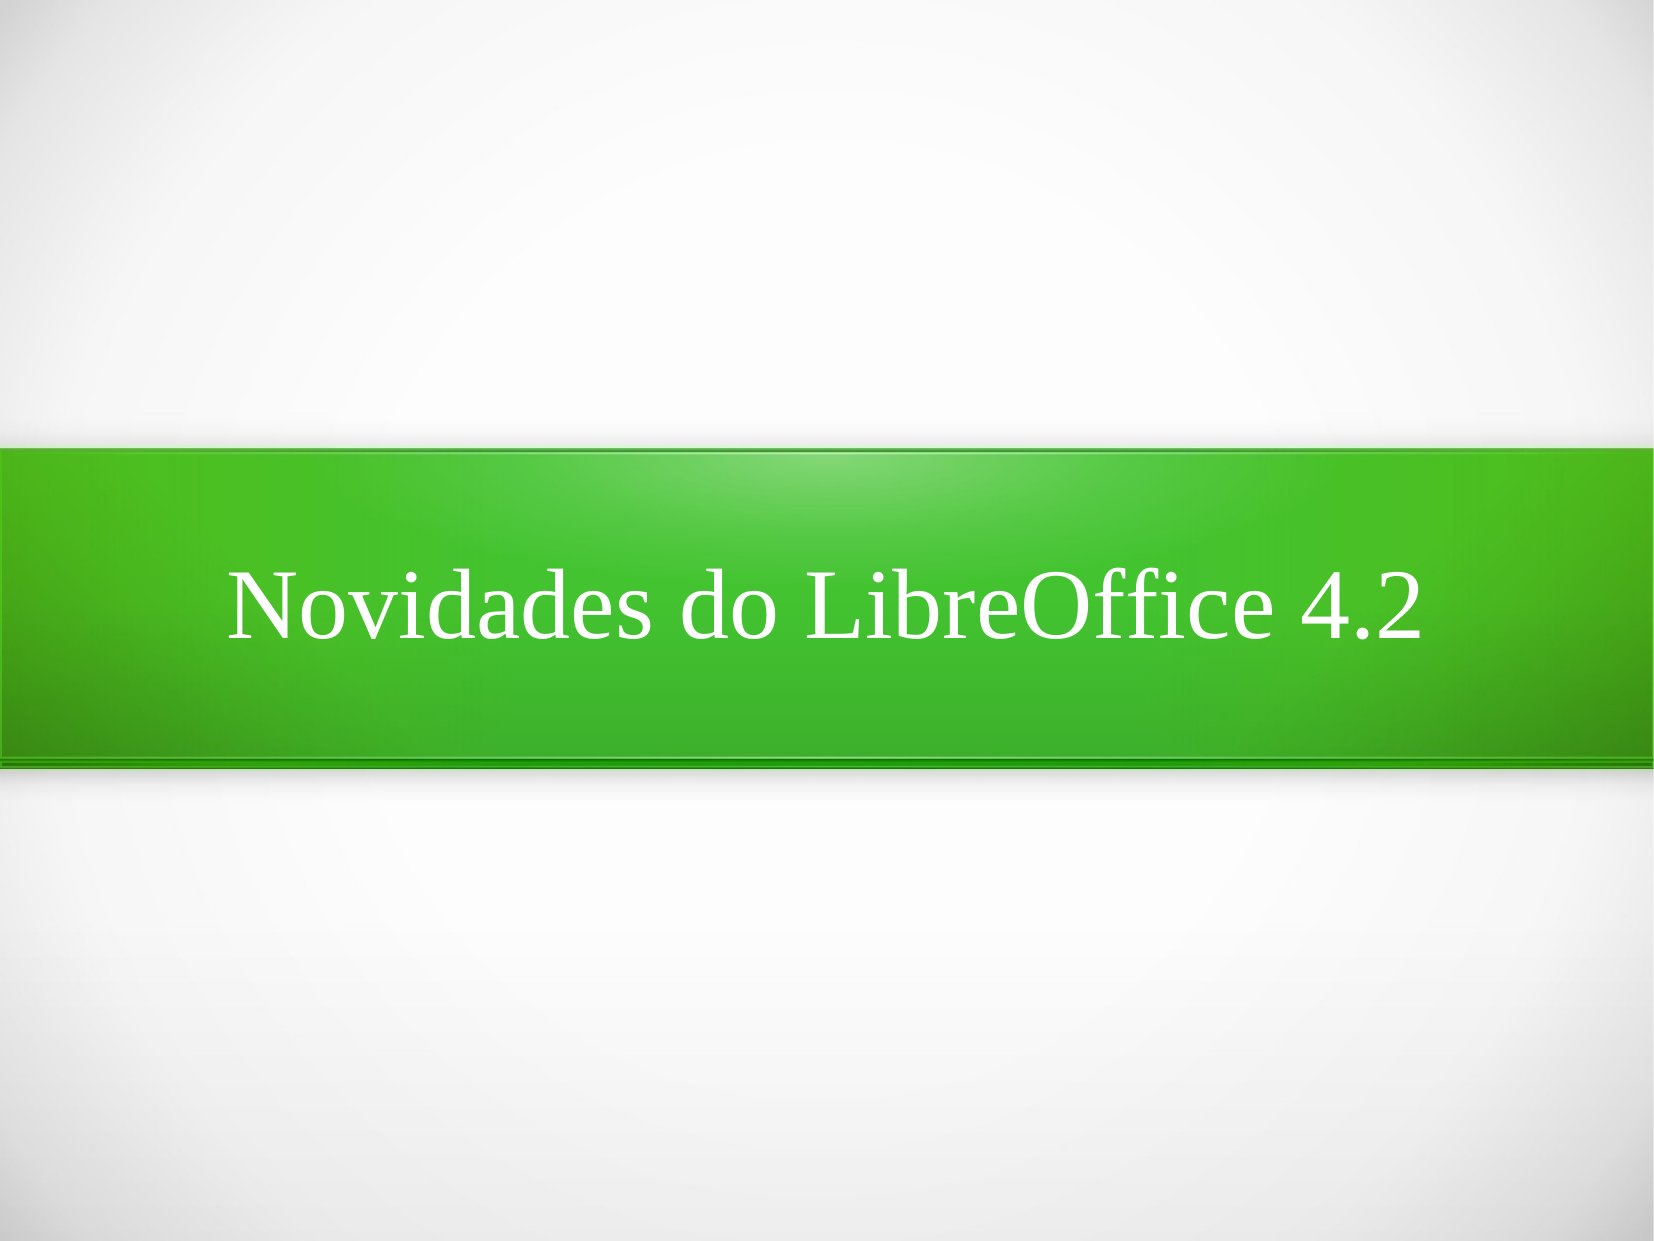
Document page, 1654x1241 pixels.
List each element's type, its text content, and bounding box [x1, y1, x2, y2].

picture [0, 0, 1654, 1241]
title Novidades do LibreOffice 4.2 [59, 502, 1595, 709]
